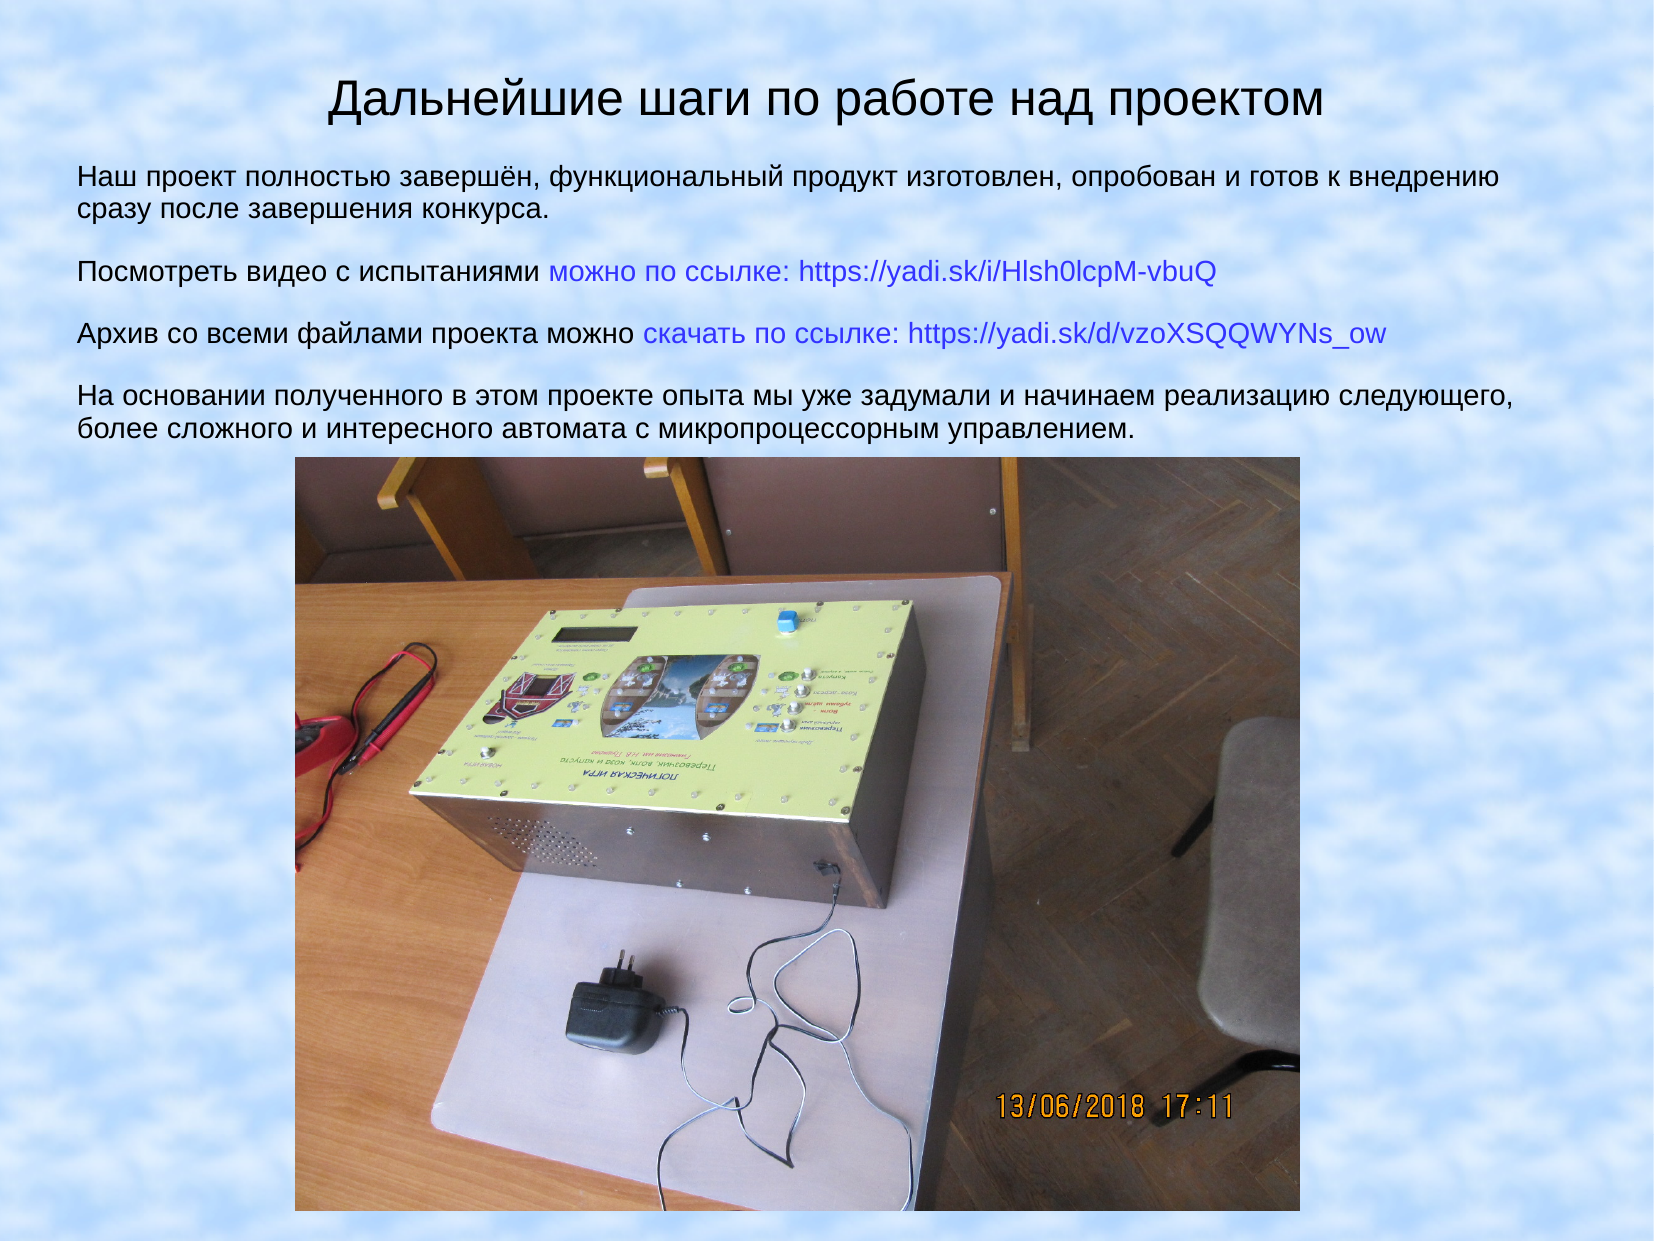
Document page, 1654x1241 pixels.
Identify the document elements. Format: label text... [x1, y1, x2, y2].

list Наш проект полностью завершён, функциональный продукт изготовлен, опробован и готов к внедрению сразу после завершения конкурса. Посмотреть видео с испытаниями можно по ссылке: https://yadi.sk/i/Hlsh0lcpM-vbuQ Архив со всеми файлами проекта можно скачать по ссылке: https://yadi.sk/d/vzoXSQQWYNs_ow На основании полученного в этом проекте опыта мы уже задумали и начинаем реализацию следующего, более сложного и интересного автомата с микропроцессорным управлением. [76, 159, 1565, 650]
picture [0, 0, 1654, 1241]
title Дальнейшие шаги по работе над проектом [82, 49, 1571, 148]
